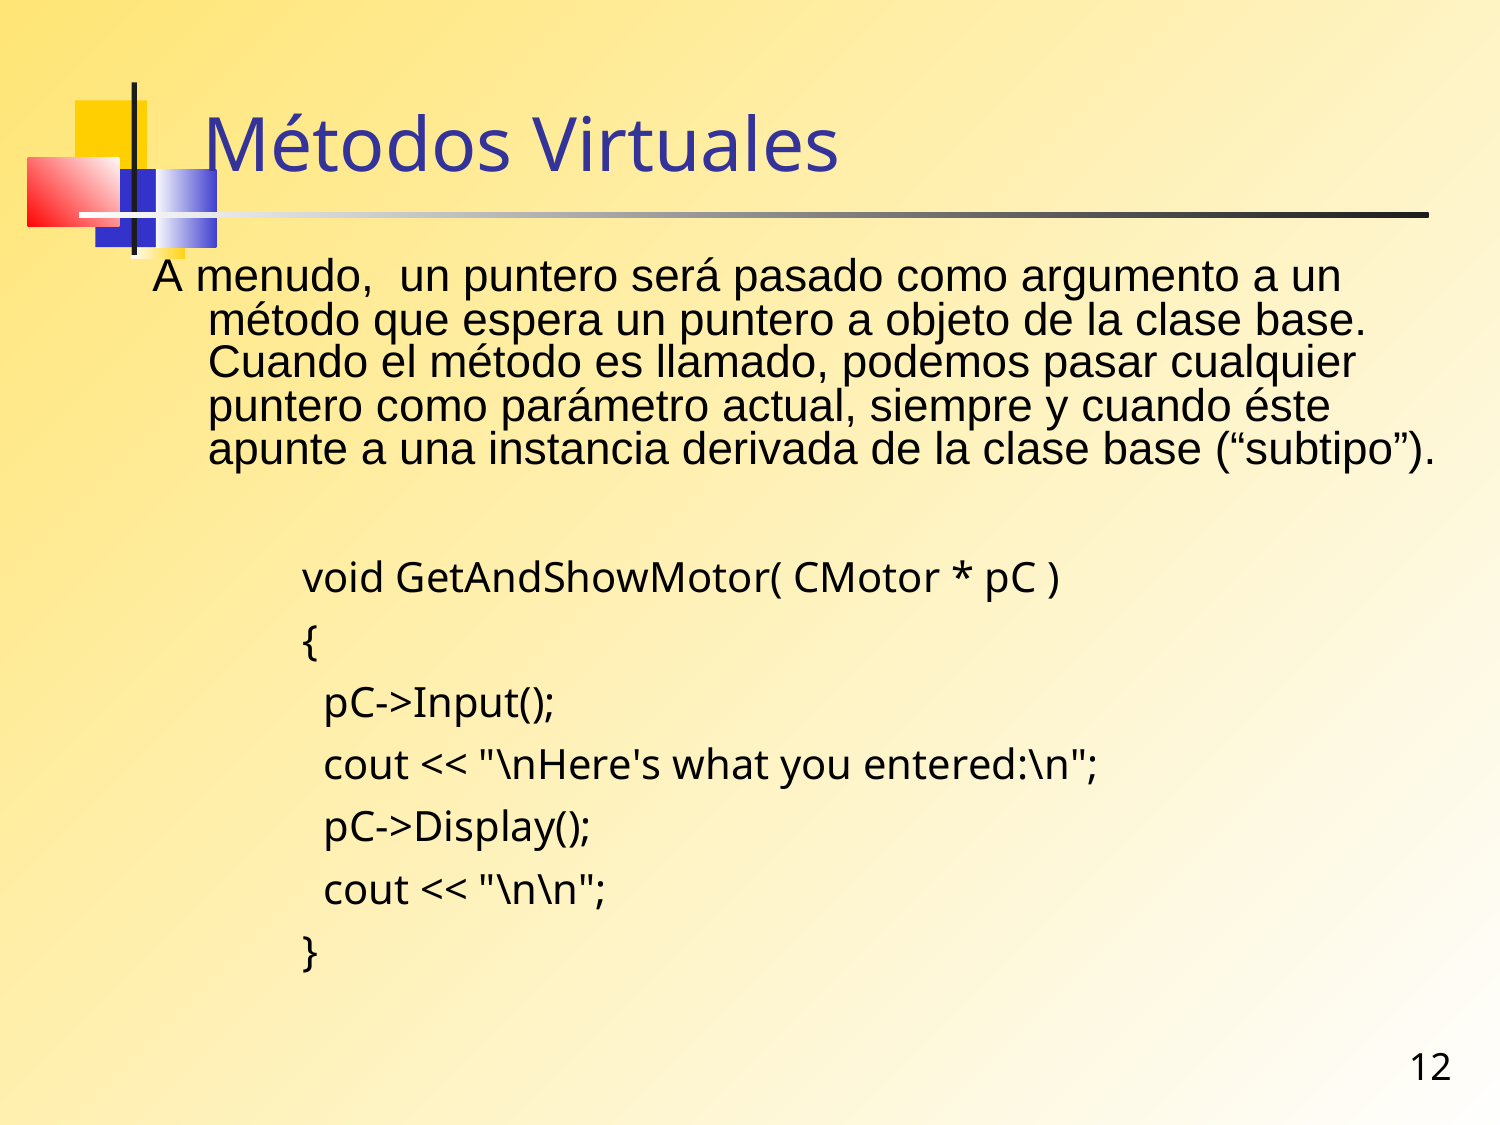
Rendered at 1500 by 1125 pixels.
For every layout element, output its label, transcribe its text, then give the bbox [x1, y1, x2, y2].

list A menudo, un puntero será pasado como argumento a un método que espera un puntero a objeto de la clase base. Cuando el método es llamado, podemos pasar cualquier puntero como parámetro actual, siempre y cuando éste apunte a una instancia derivada de la clase base (“subtipo”). void GetAndShowMotor( CMotor * pC )‏ { pC->Input(); cout << "\nHere's what you entered:\n"; pC->Display(); cout << "\n\n"; } [137, 249, 1463, 1013]
title Métodos Virtuales [187, 37, 1466, 201]
